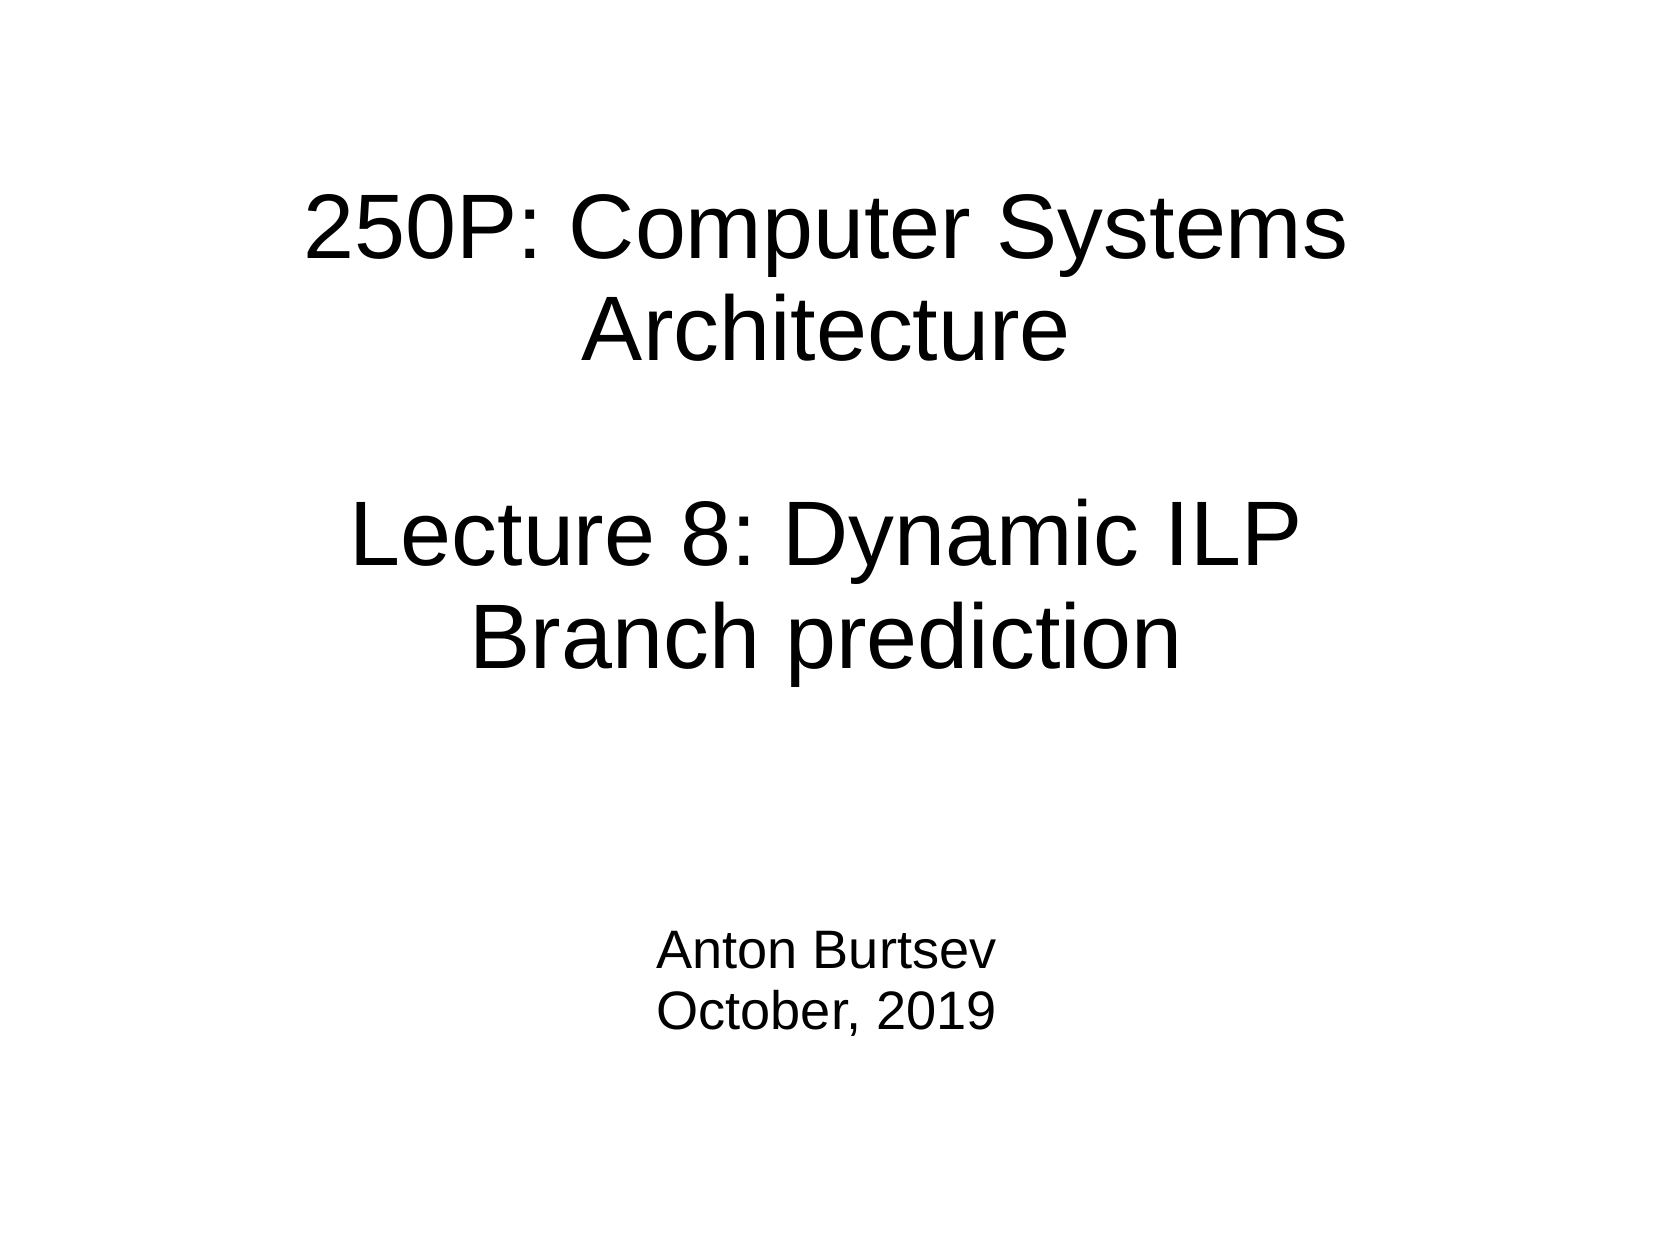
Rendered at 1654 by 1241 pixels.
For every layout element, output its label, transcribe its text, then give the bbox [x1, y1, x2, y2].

title 250P: Computer Systems Architecture Lecture 8: Dynamic ILP Branch prediction [82, 113, 1571, 637]
subtitle Anton Burtsev October, 2019 [82, 637, 1571, 1109]
